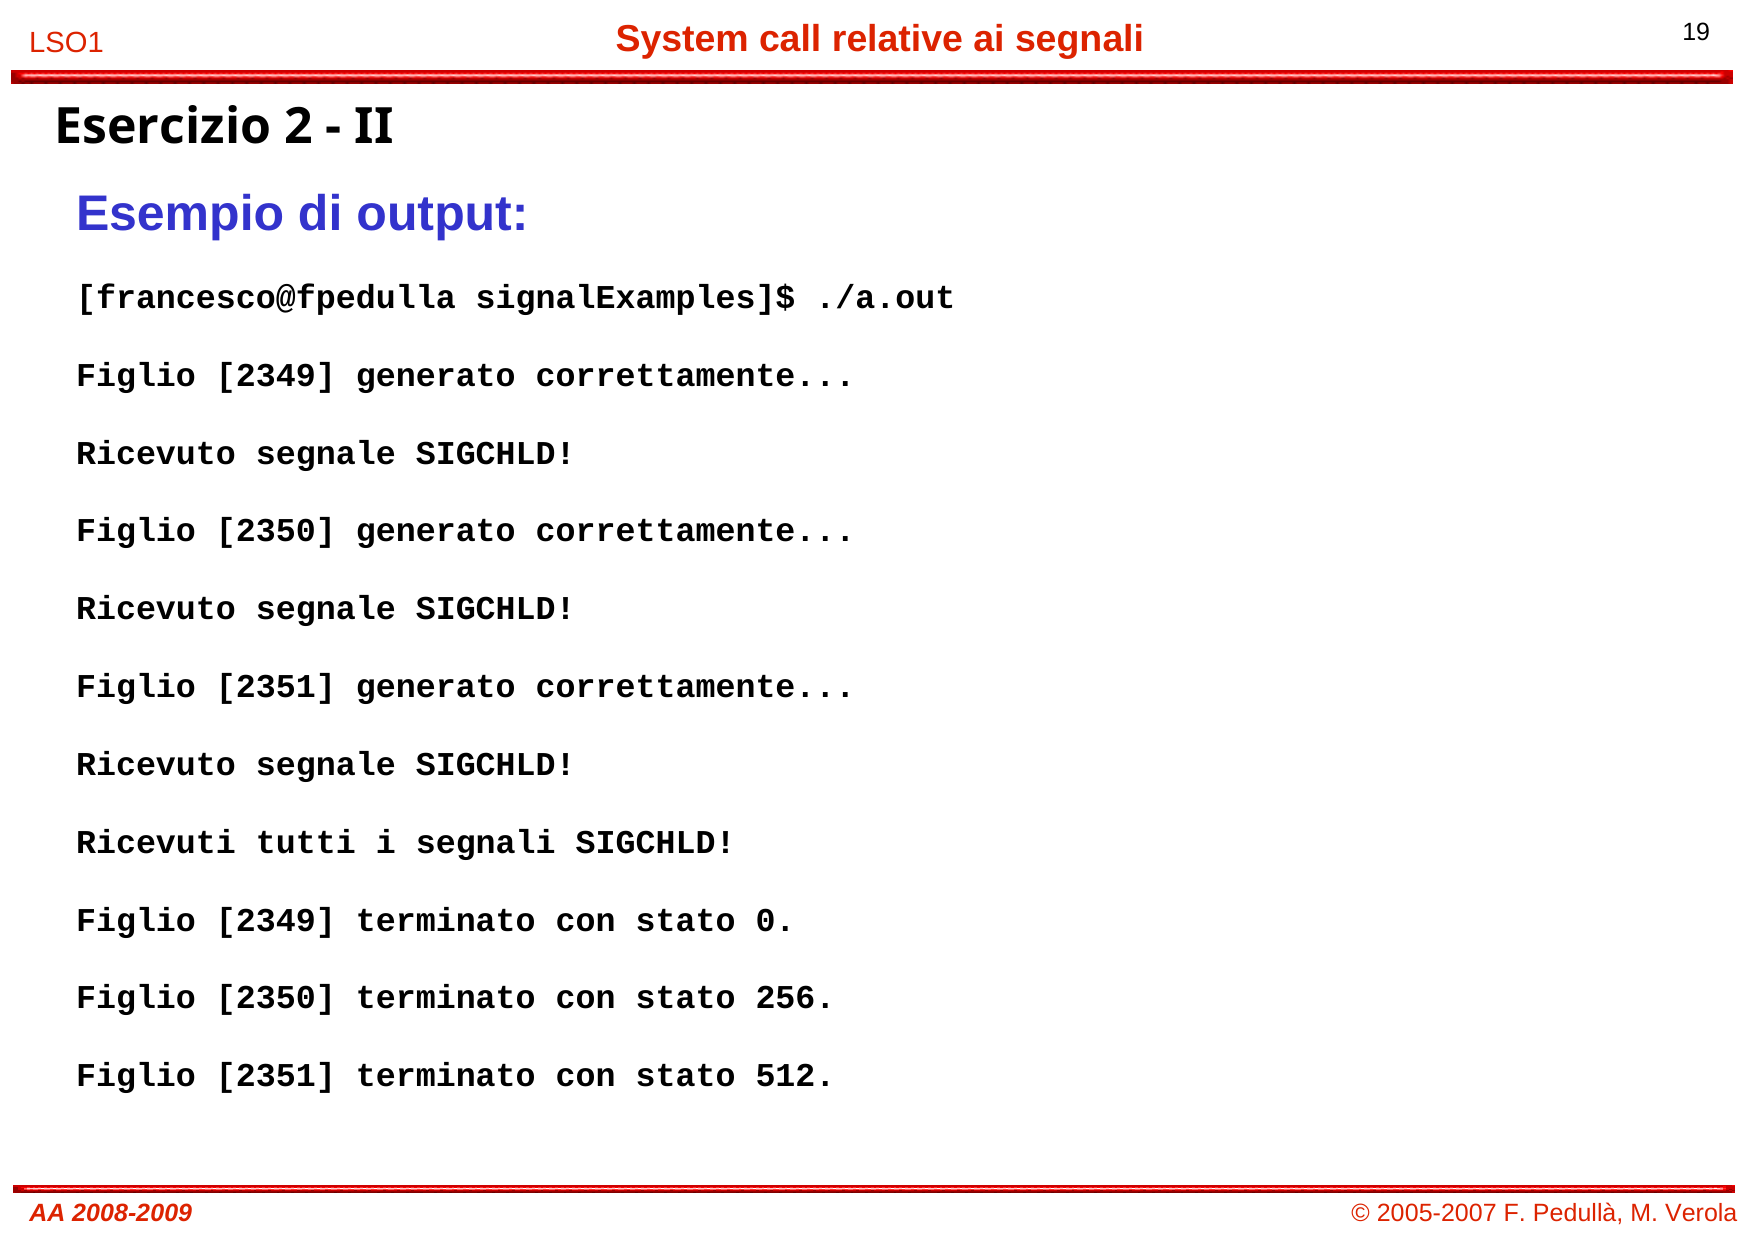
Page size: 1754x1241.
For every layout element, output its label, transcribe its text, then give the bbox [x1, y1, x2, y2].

picture [13, 1185, 1735, 1193]
picture [11, 70, 1733, 84]
title Esercizio 2 - II [40, 78, 1714, 174]
list Esempio di output: [francesco@fpedulla signalExamples]$ ./a.out Figlio [2349] generato correttamente... Ricevuto segnale SIGCHLD! Figlio [2350] generato correttamente... Ricevuto segnale SIGCHLD! Figlio [2351] generato correttamente... Ricevuto segnale SIGCHLD! Ricevuti tutti i segnali SIGCHLD! Figlio [2349] terminato con stato 0. Figlio [2350] terminato con stato 256. Figlio [2351] terminato con stato 512. [58, 177, 1696, 1126]
